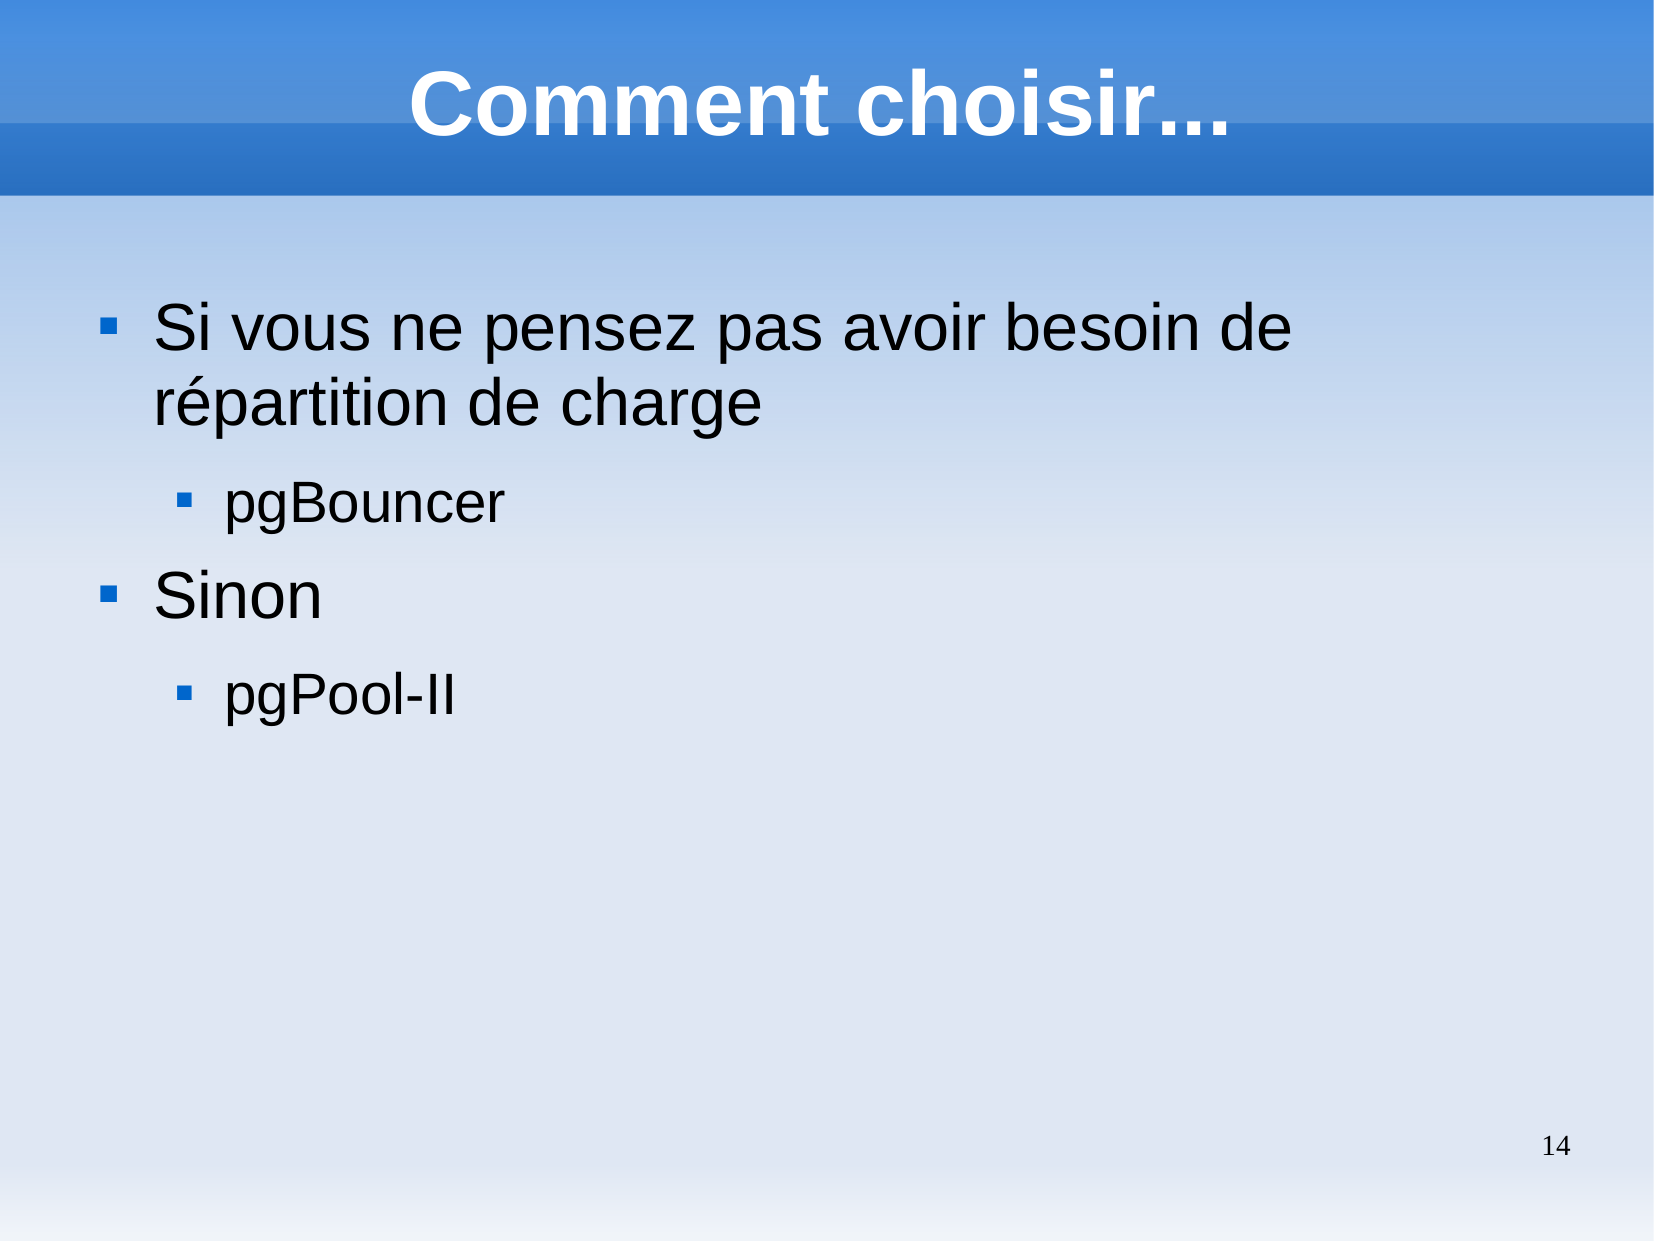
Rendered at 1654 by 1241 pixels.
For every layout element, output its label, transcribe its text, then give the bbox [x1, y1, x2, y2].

title Comment choisir... [76, 7, 1565, 200]
picture [0, 0, 1654, 1241]
list Si vous ne pensez pas avoir besoin de répartition de charge pgBouncer Sinon pgPool-II [82, 290, 1571, 1094]
